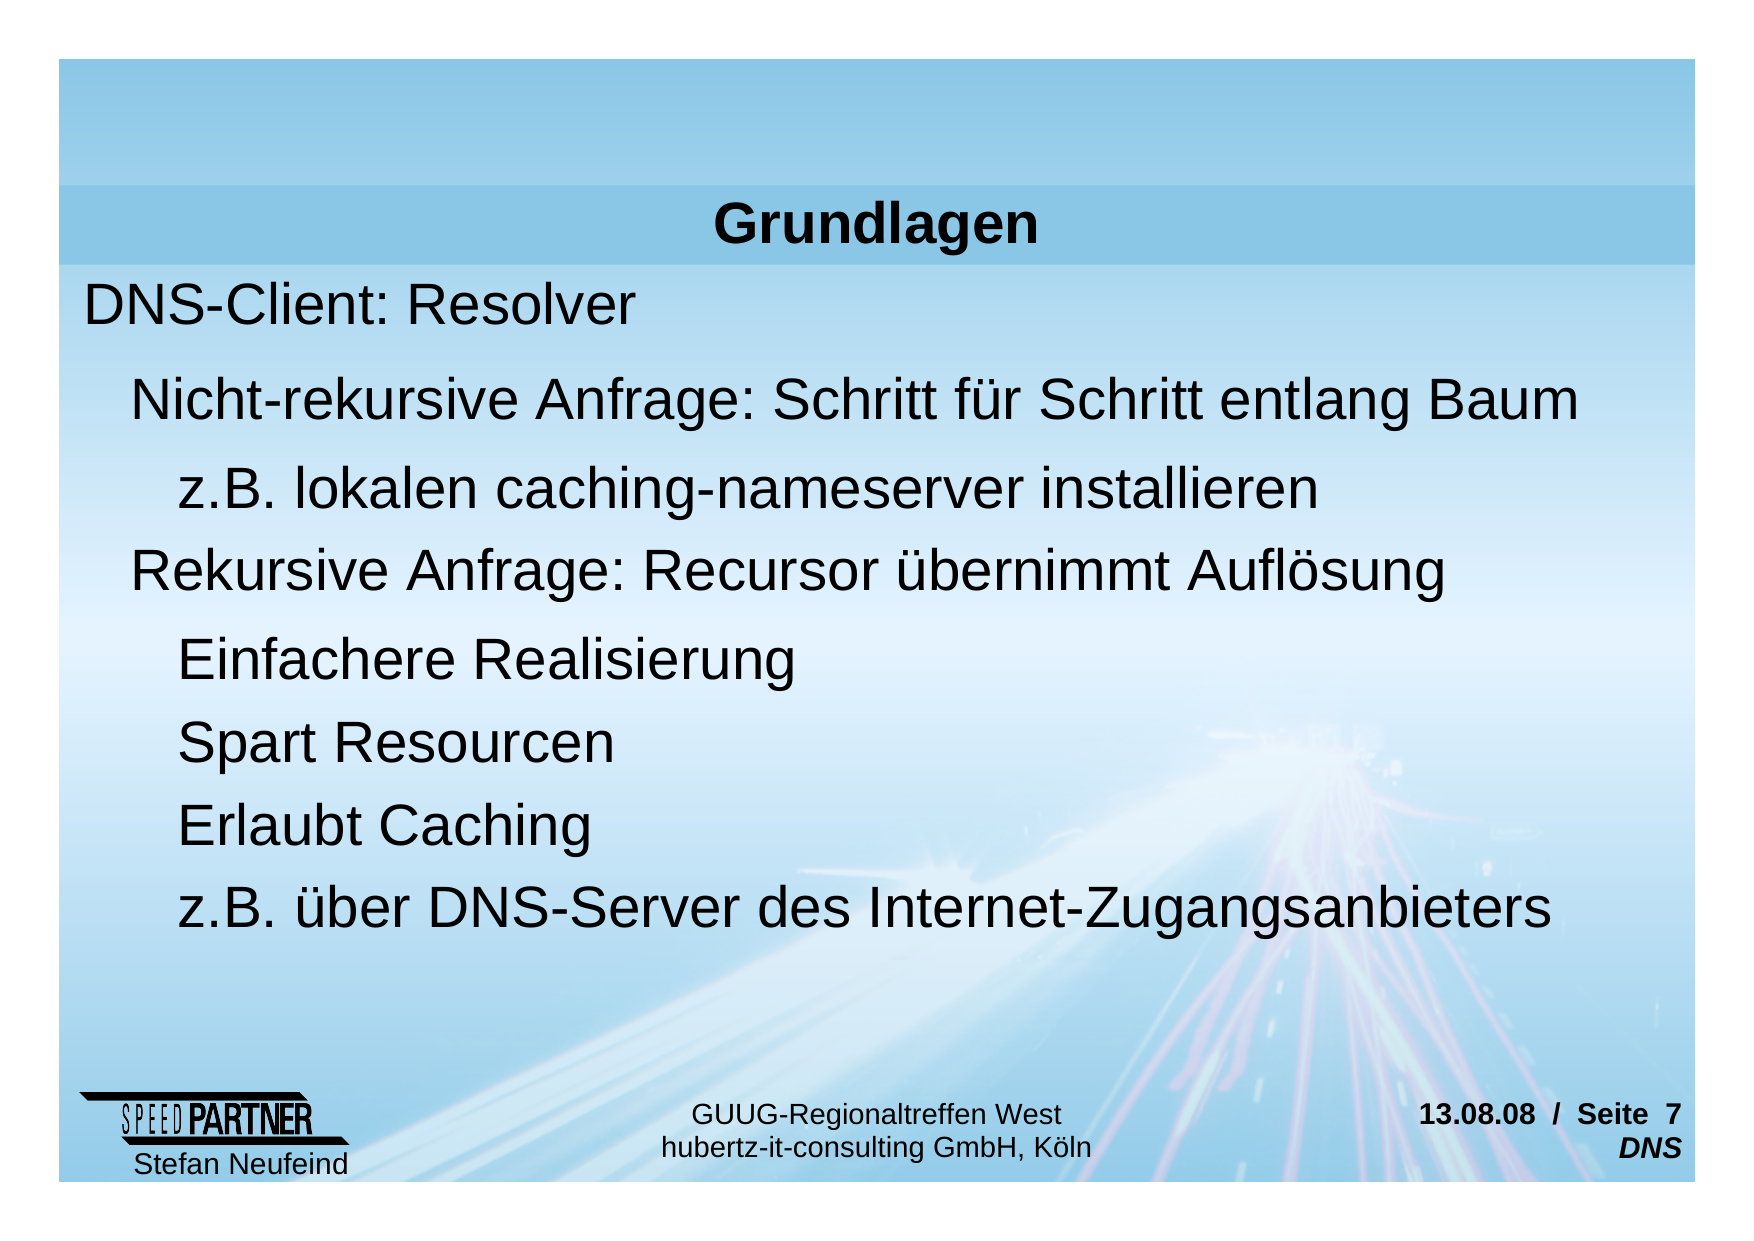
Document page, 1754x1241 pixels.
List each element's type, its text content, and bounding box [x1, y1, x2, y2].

picture [59, 265, 1695, 1182]
title Grundlagen [59, 191, 1695, 257]
list DNS-Client: Resolver Nicht-rekursive Anfrage: Schritt für Schritt entlang Baum z.B. lokalen caching-nameserver installieren Rekursive Anfrage: Recursor übernimmt Auflösung Einfachere Realisierung Spart Resourcen Erlaubt Caching z.B. über DNS-Server des Internet-Zugangsanbieters [71, 272, 1695, 1055]
picture [59, 59, 1695, 185]
